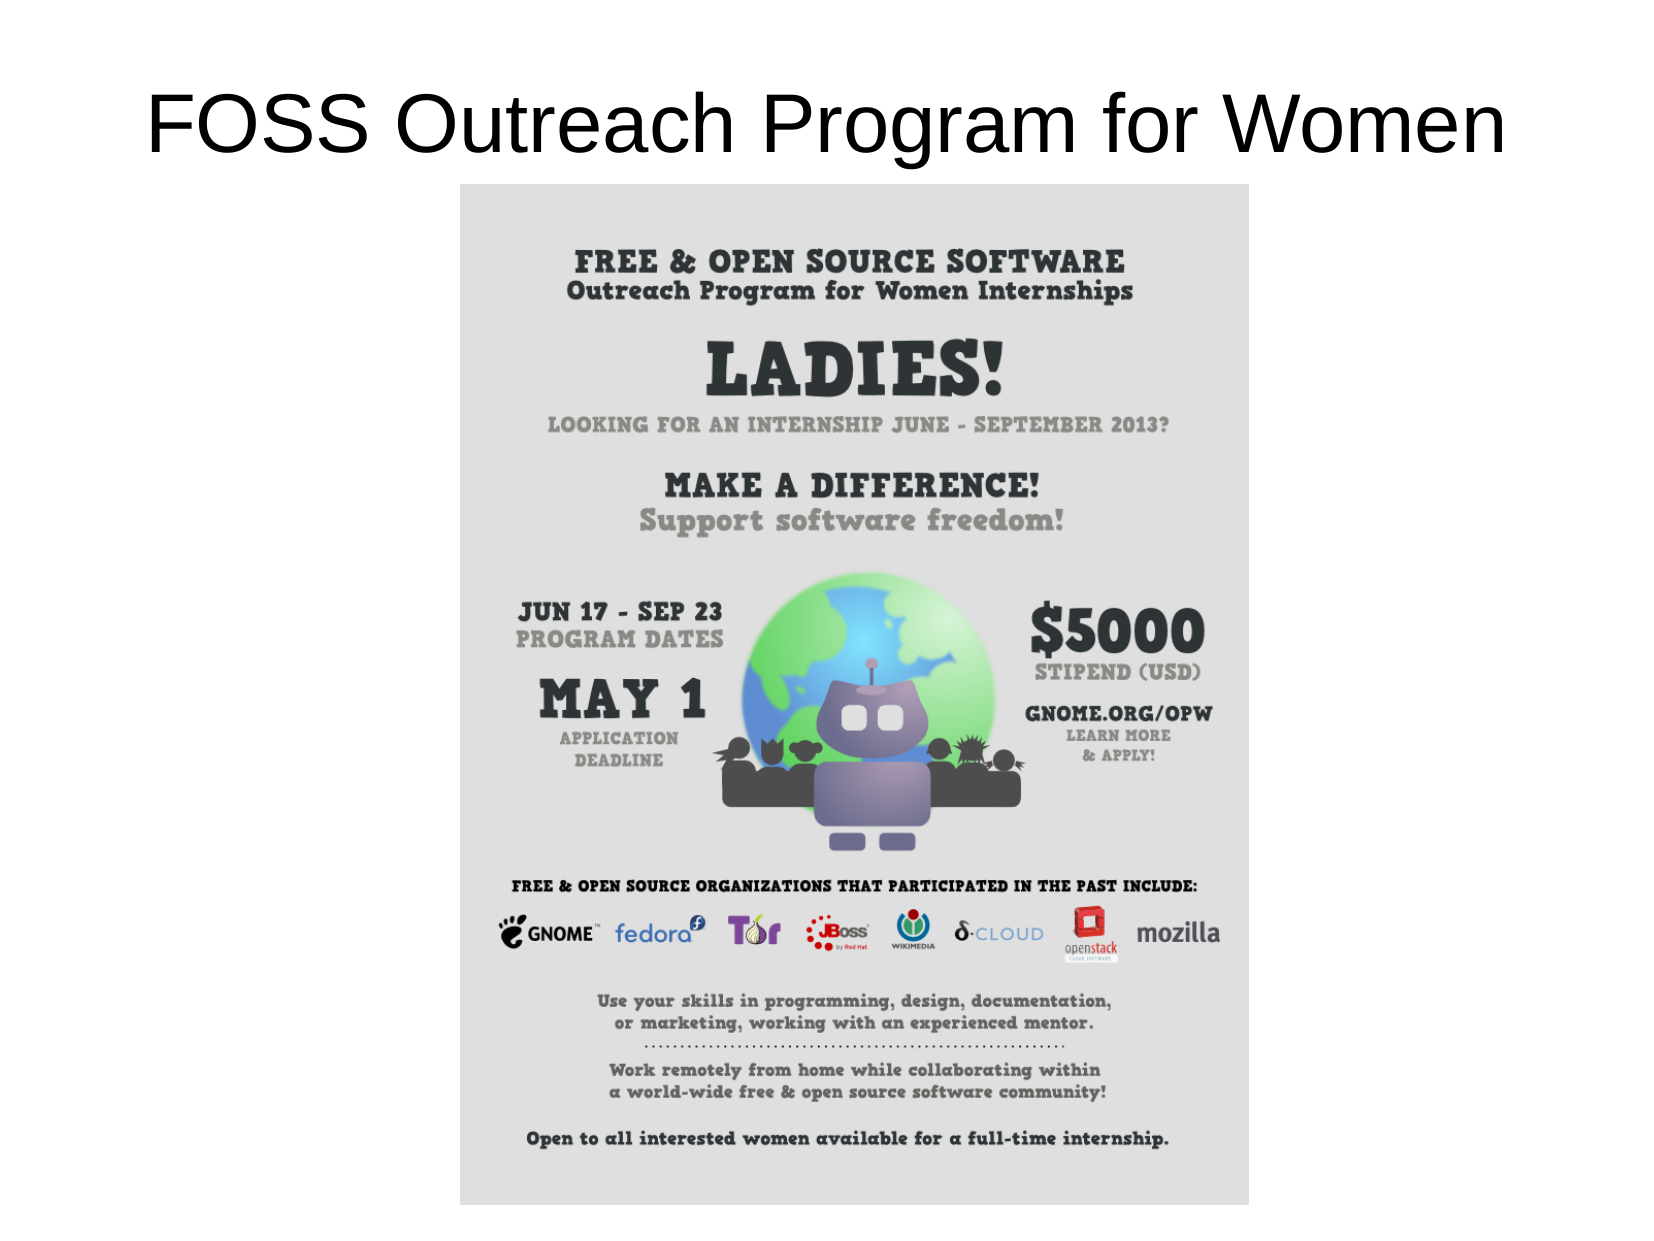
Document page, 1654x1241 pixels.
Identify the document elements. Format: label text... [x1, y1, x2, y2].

title FOSS Outreach Program for Women [82, 19, 1571, 227]
picture [460, 184, 1249, 1205]
